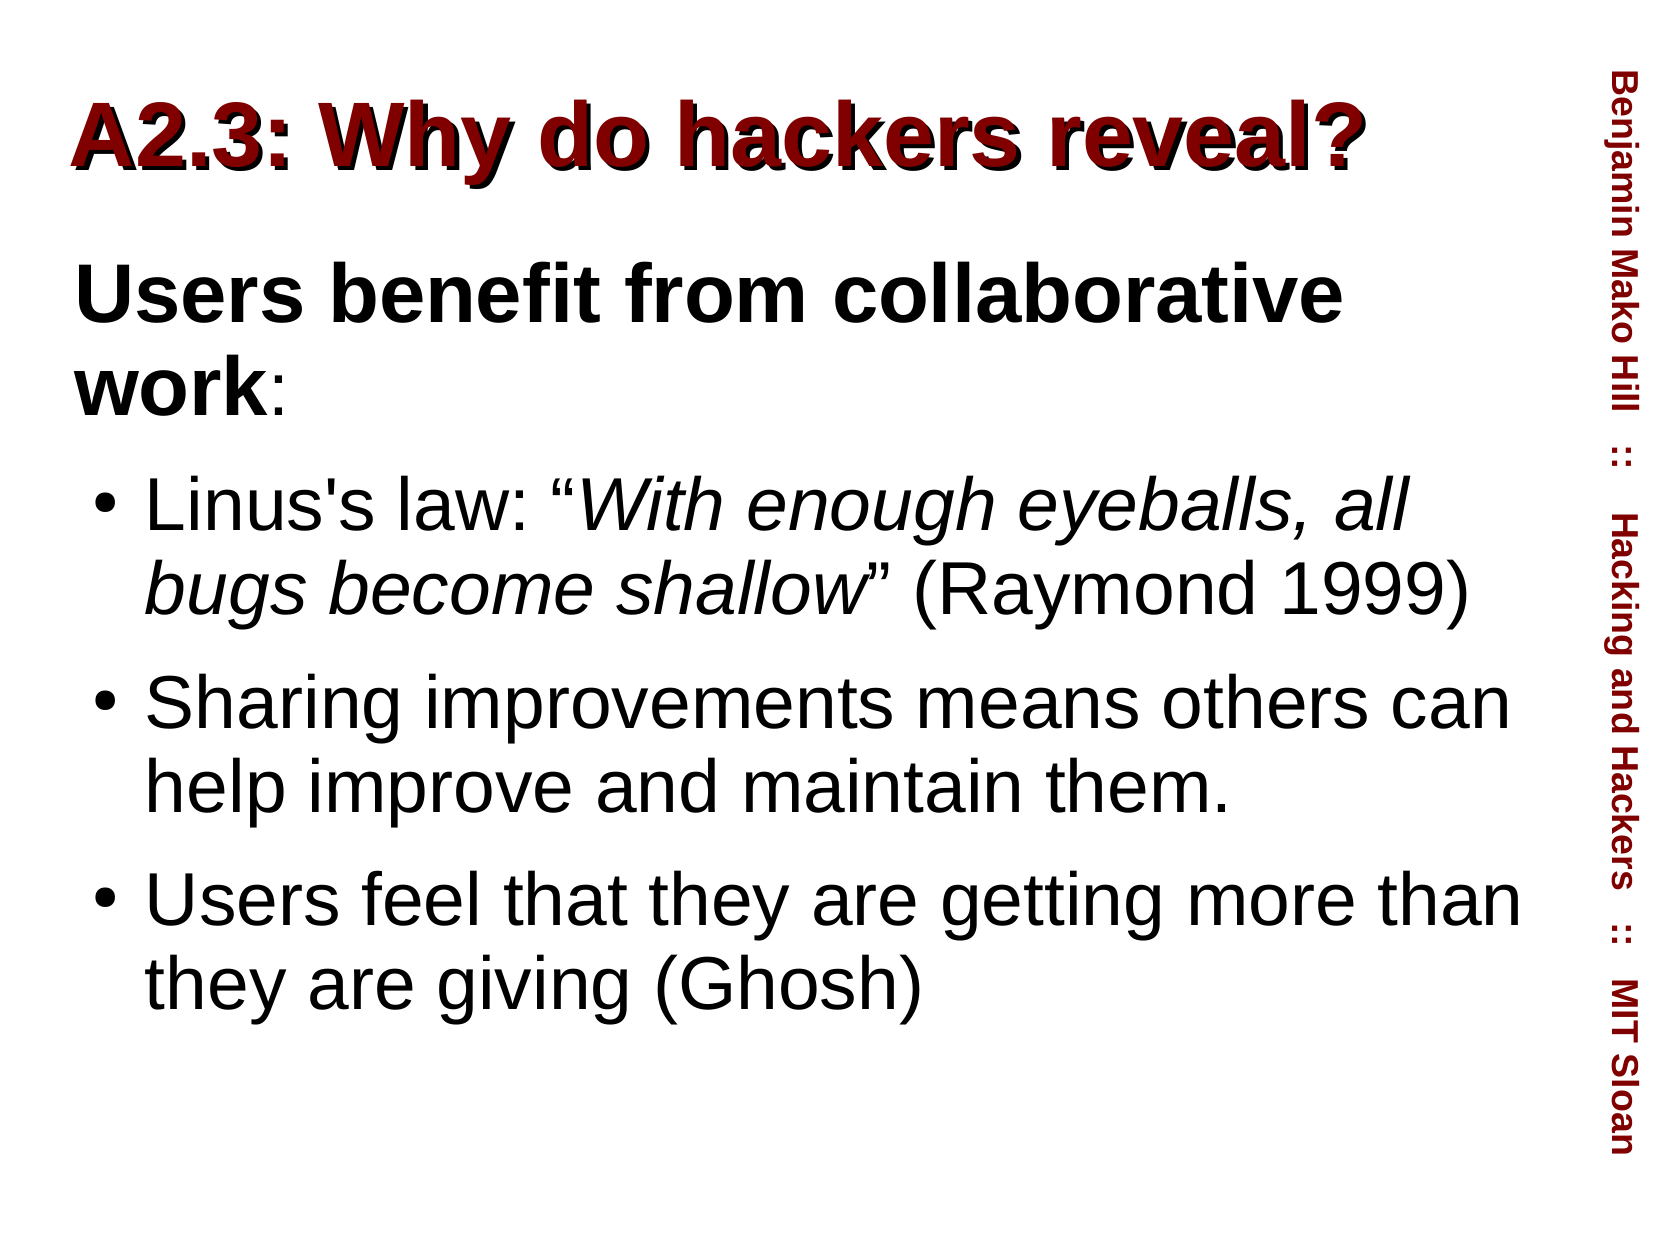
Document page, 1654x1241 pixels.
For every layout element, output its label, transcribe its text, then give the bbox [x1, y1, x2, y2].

list Users benefit from collaborative work: Linus's law: “With enough eyeballs, all bugs become shallow” (Raymond 1999) Sharing improvements means others can help improve and maintain them. Users feel that they are getting more than they are giving (Ghosh) [74, 247, 1534, 1172]
title A2.3: Why do hackers reveal? [68, 31, 1542, 239]
